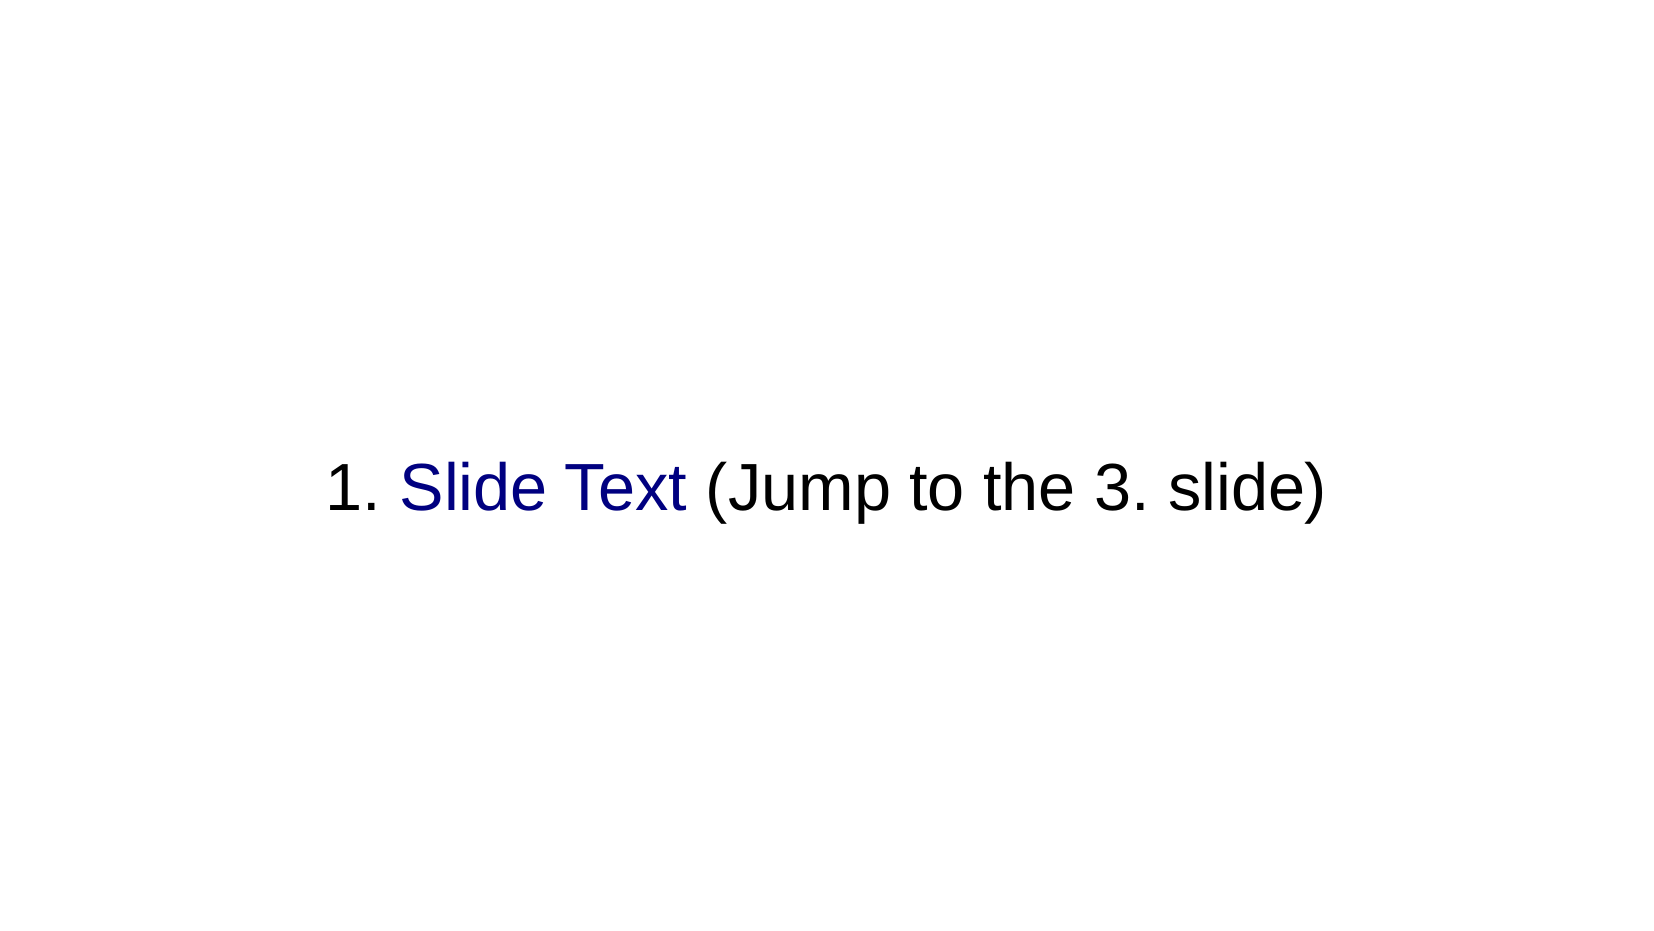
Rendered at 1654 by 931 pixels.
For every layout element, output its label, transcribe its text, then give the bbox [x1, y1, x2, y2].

subtitle 1. Slide Text (Jump to the 3. slide) [82, 217, 1571, 758]
